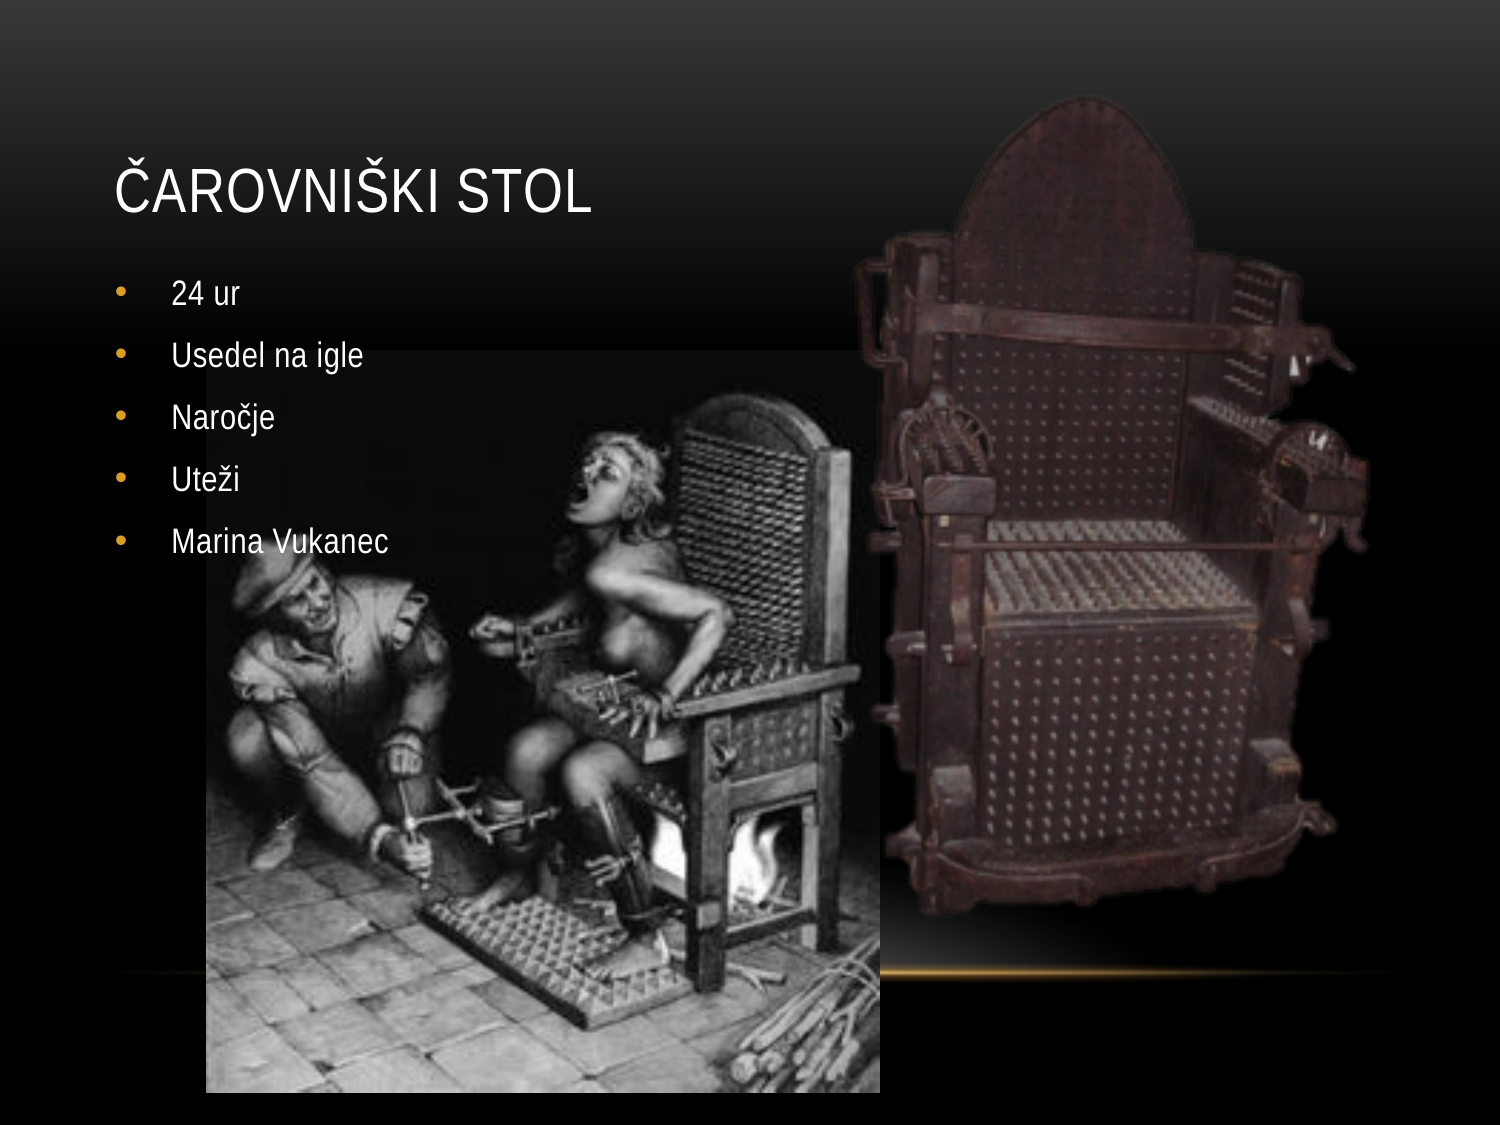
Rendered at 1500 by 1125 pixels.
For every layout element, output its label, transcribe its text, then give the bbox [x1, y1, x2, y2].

picture [0, 0, 1500, 1125]
title Čarovniški stol [99, 45, 1400, 233]
list 24 ur Usedel na igle Naročje Uteži Marina Vukanec [99, 262, 785, 938]
